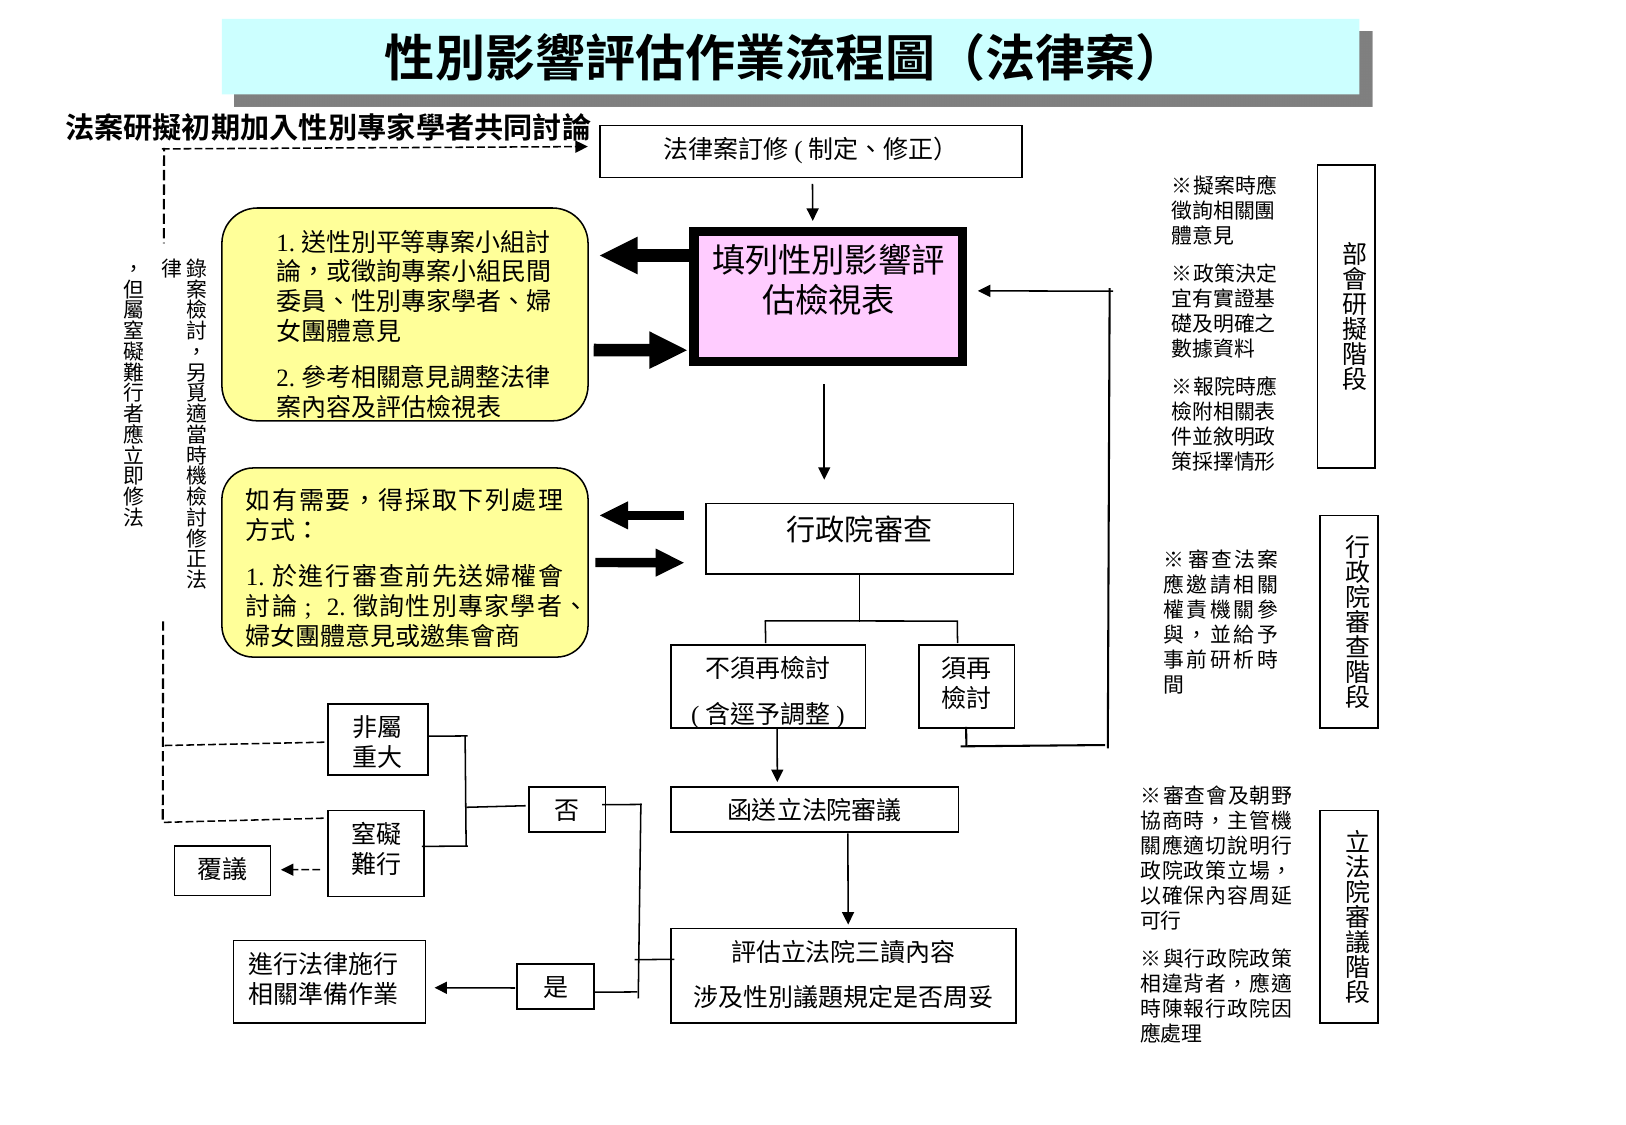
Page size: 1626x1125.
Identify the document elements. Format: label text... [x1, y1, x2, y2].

text_box 行政院審查階段 [1320, 515, 1378, 729]
text_box 錄案檢討，另覓適當時機檢討修正法律 ，但屬窒礙難行者應立即修法 [139, 243, 216, 622]
text_box 不須再檢討 (含逕予調整) [670, 645, 866, 729]
text_box 部會研擬階段 [1317, 165, 1376, 469]
text_box 1.送性別平等專案小組討論，或徵詢專案小組民間委員、性別專家學者、婦女團體意見 2.參考相關意見調整法律案內容及評估檢視表 [221, 207, 589, 421]
text_box 否 [528, 786, 606, 833]
text_box 函送立法院審議 [670, 786, 959, 833]
text_box 窒礙難行 [328, 810, 424, 897]
text_box 進行法律施行相關準備作業 [233, 940, 426, 1024]
text_box ※審查法案應邀請相關權責機關參與，並給予事前研析時間 [1119, 538, 1293, 657]
text_box ※擬案時應徵詢相關團體意見 ※政策決定宜有實證基礎及明確之數據資料 ※報院時應檢附相關表件並敘明政策採擇情形 [1127, 165, 1301, 256]
text_box 是 [517, 964, 595, 1009]
text_box 立法院審議階段 [1320, 810, 1378, 1024]
text_box ※審查會及朝野協商時，主管機關應適切說明行政院政策立場，以確保內容周延可行 ※與行政院政策相違背者，應適時陳報行政院因應處理 [1096, 774, 1308, 965]
text_box 覆議 [174, 846, 271, 896]
text_box 須再檢討 [918, 645, 1015, 729]
text_box 非屬重大 [328, 704, 428, 775]
text_box 行政院審查 [706, 503, 1014, 575]
text_box 填列性別影響評估檢視表 [694, 231, 963, 362]
text_box 法案研擬初期加入性別專家學者共同討論 [44, 101, 612, 153]
text_box 法律案訂修(制定、修正） [600, 125, 1023, 178]
text_box 性別影響評估作業流程圖（法律案） [221, 18, 1360, 95]
text_box 如有需要，得採取下列處理方式： 1.於進行審查前先送婦權會討論; 2.徵詢性別專家學者、婦女團體意見或邀集會商 [221, 467, 589, 658]
text_box 評估立法院三讀內容 涉及性別議題規定是否周妥 [670, 928, 1017, 1024]
